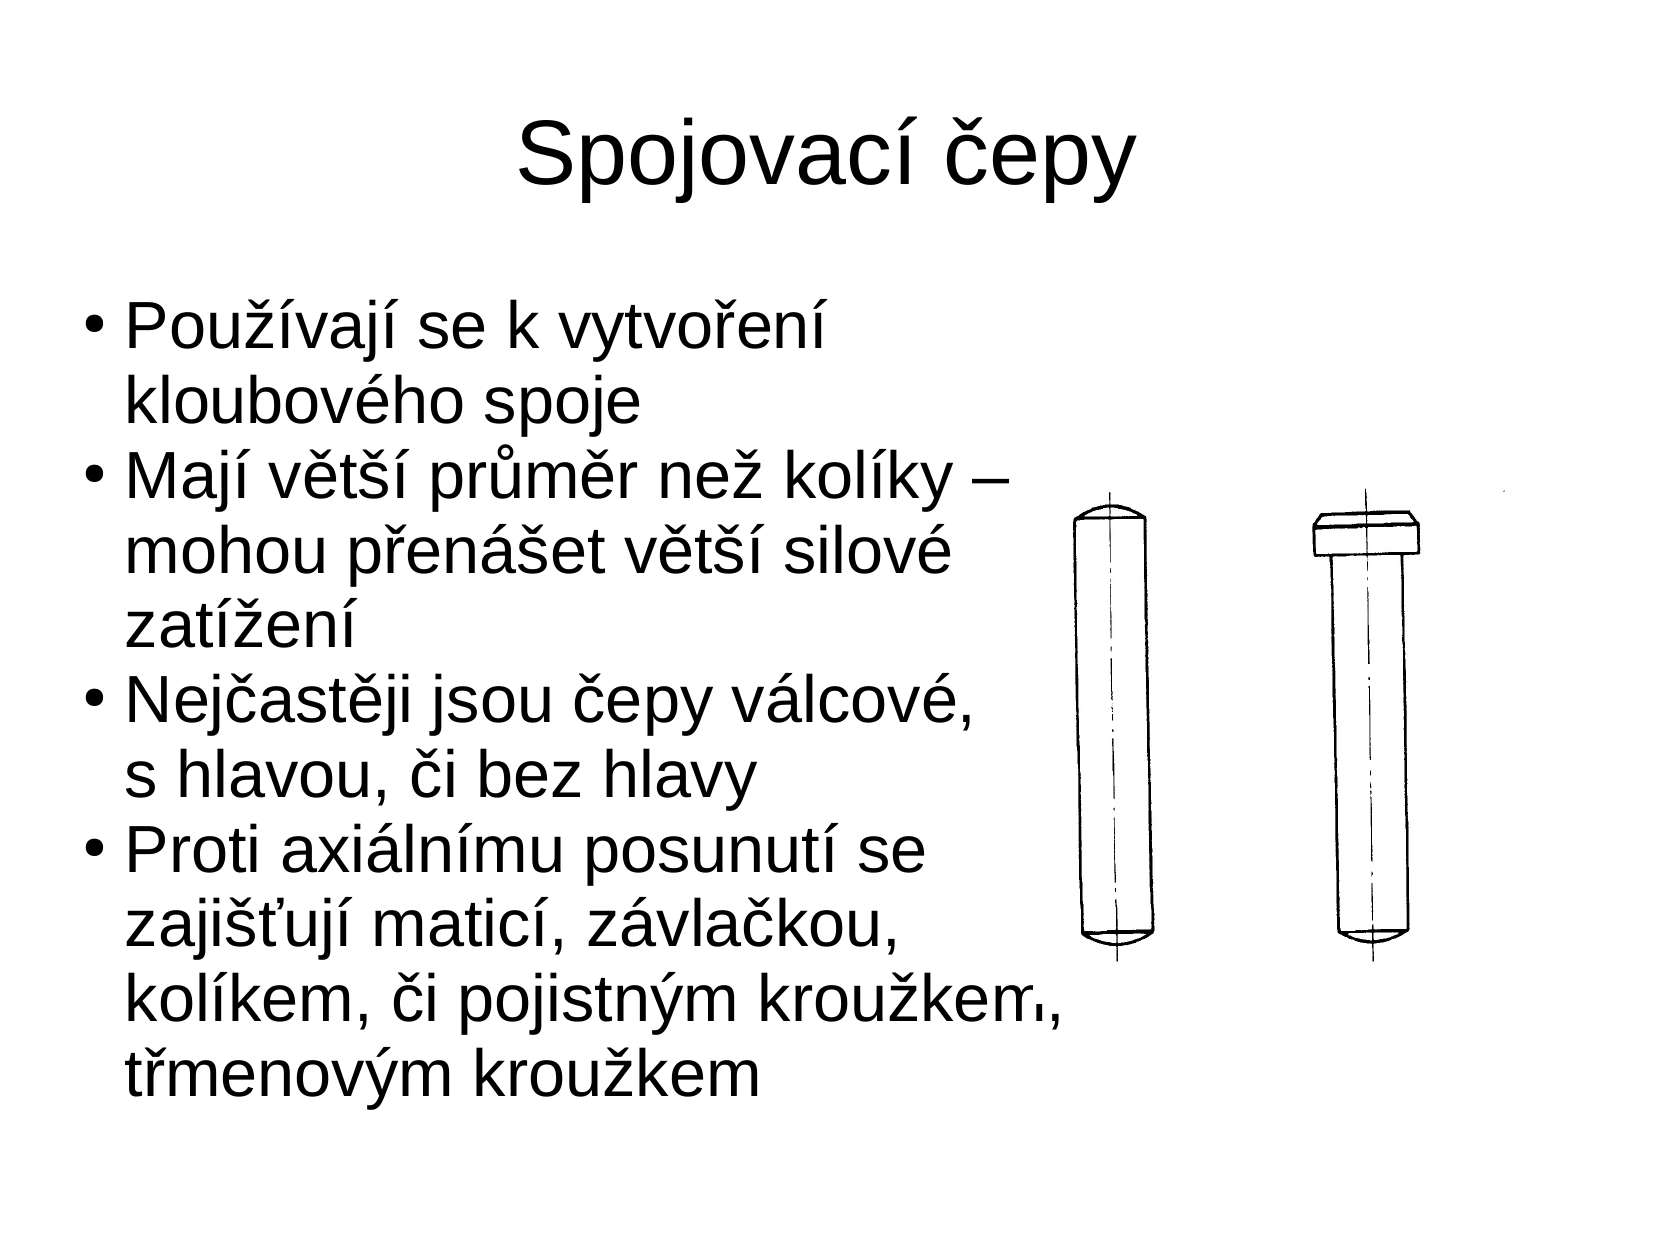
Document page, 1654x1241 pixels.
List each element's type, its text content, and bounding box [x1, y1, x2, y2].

subtitle Používají se k vytvoření kloubového spoje Mají větší průměr než kolíky – mohou přenášet větší silové zatížení Nejčastěji jsou čepy válcové, s hlavou, či bez hlavy Proti axiálnímu posunutí se zajišťují maticí, závlačkou, kolíkem, či pojistným kroužkem, třmenovým kroužkem [82, 288, 1571, 1111]
picture [1033, 472, 1595, 1004]
title Spojovací čepy [82, 56, 1571, 250]
